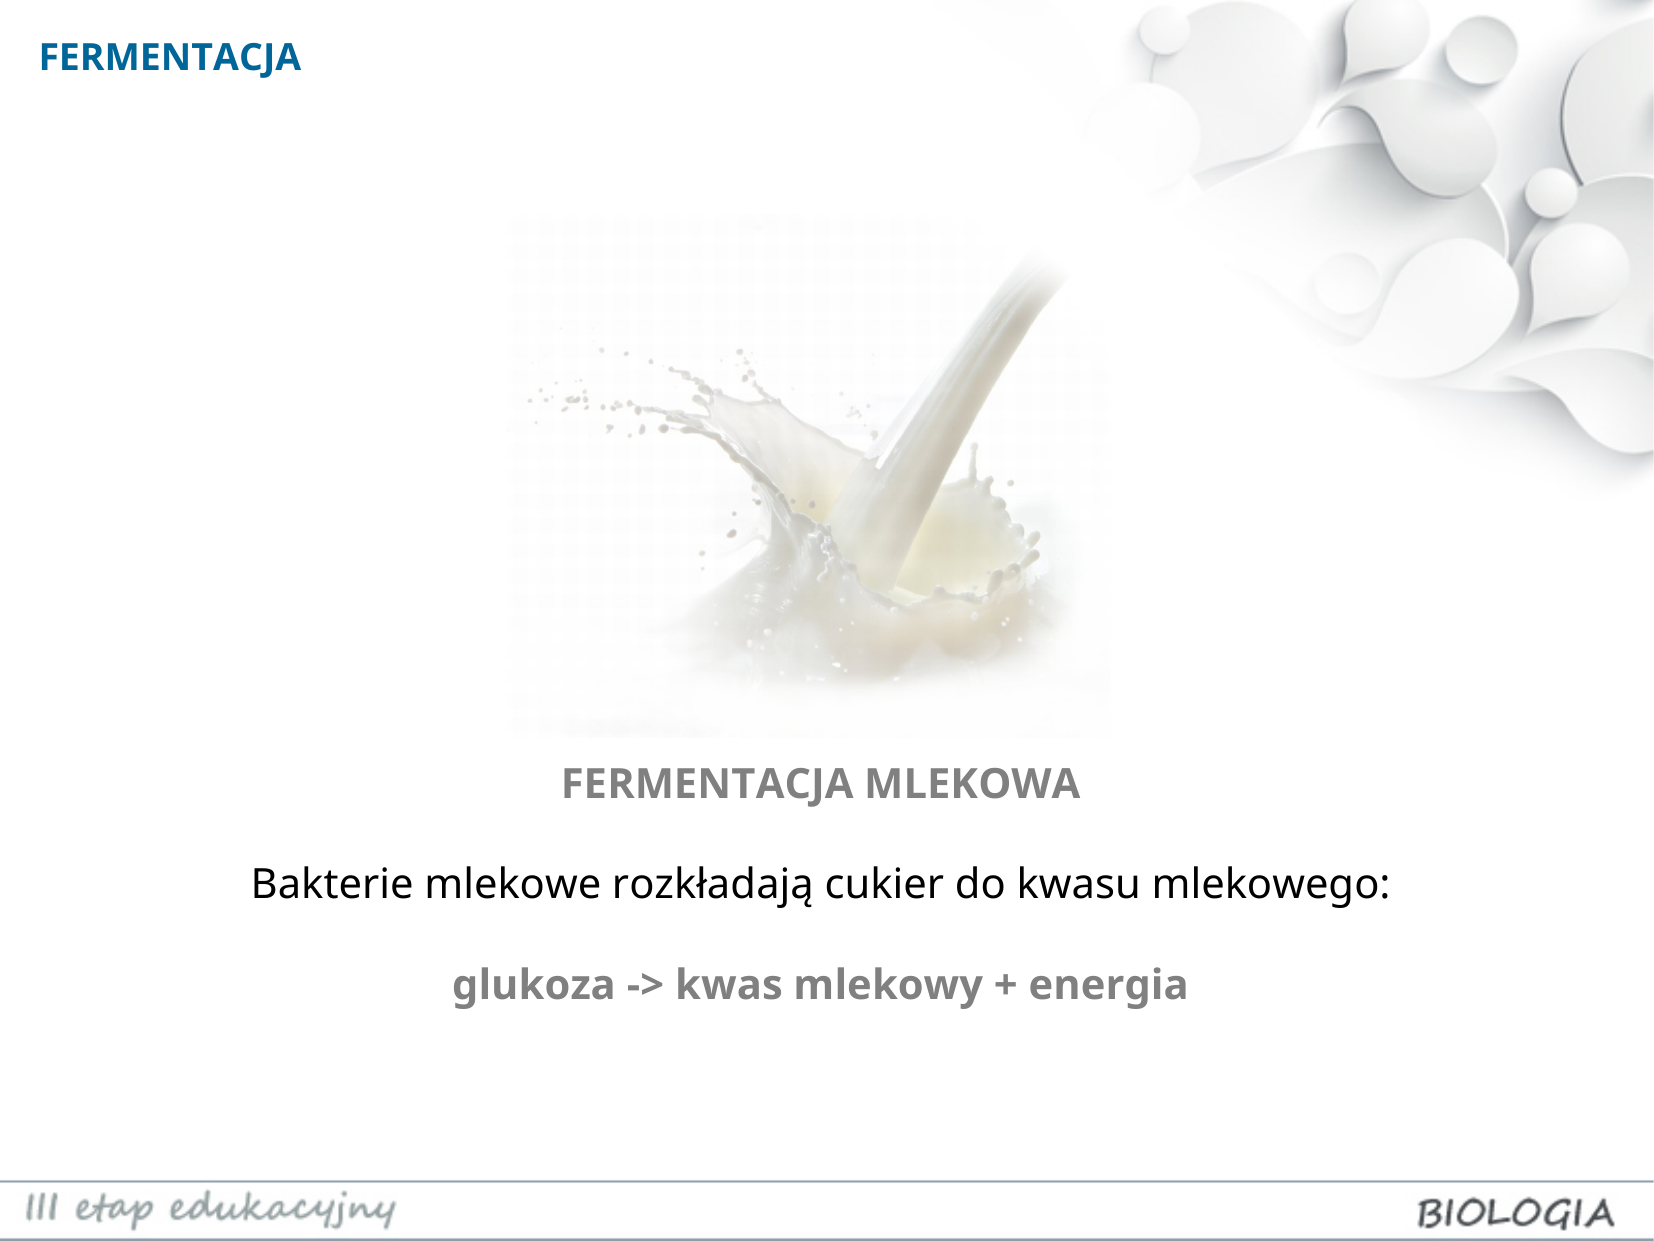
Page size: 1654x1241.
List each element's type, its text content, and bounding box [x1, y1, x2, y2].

text_box FERMENTACJA MLEKOWA Bakterie mlekowe rozkładają cukier do kwasu mlekowego: glukoza -> kwas mlekowy + energia [82, 749, 1560, 1223]
text_box FERMENTACJA [23, 29, 1276, 87]
picture [0, 0, 1654, 1241]
